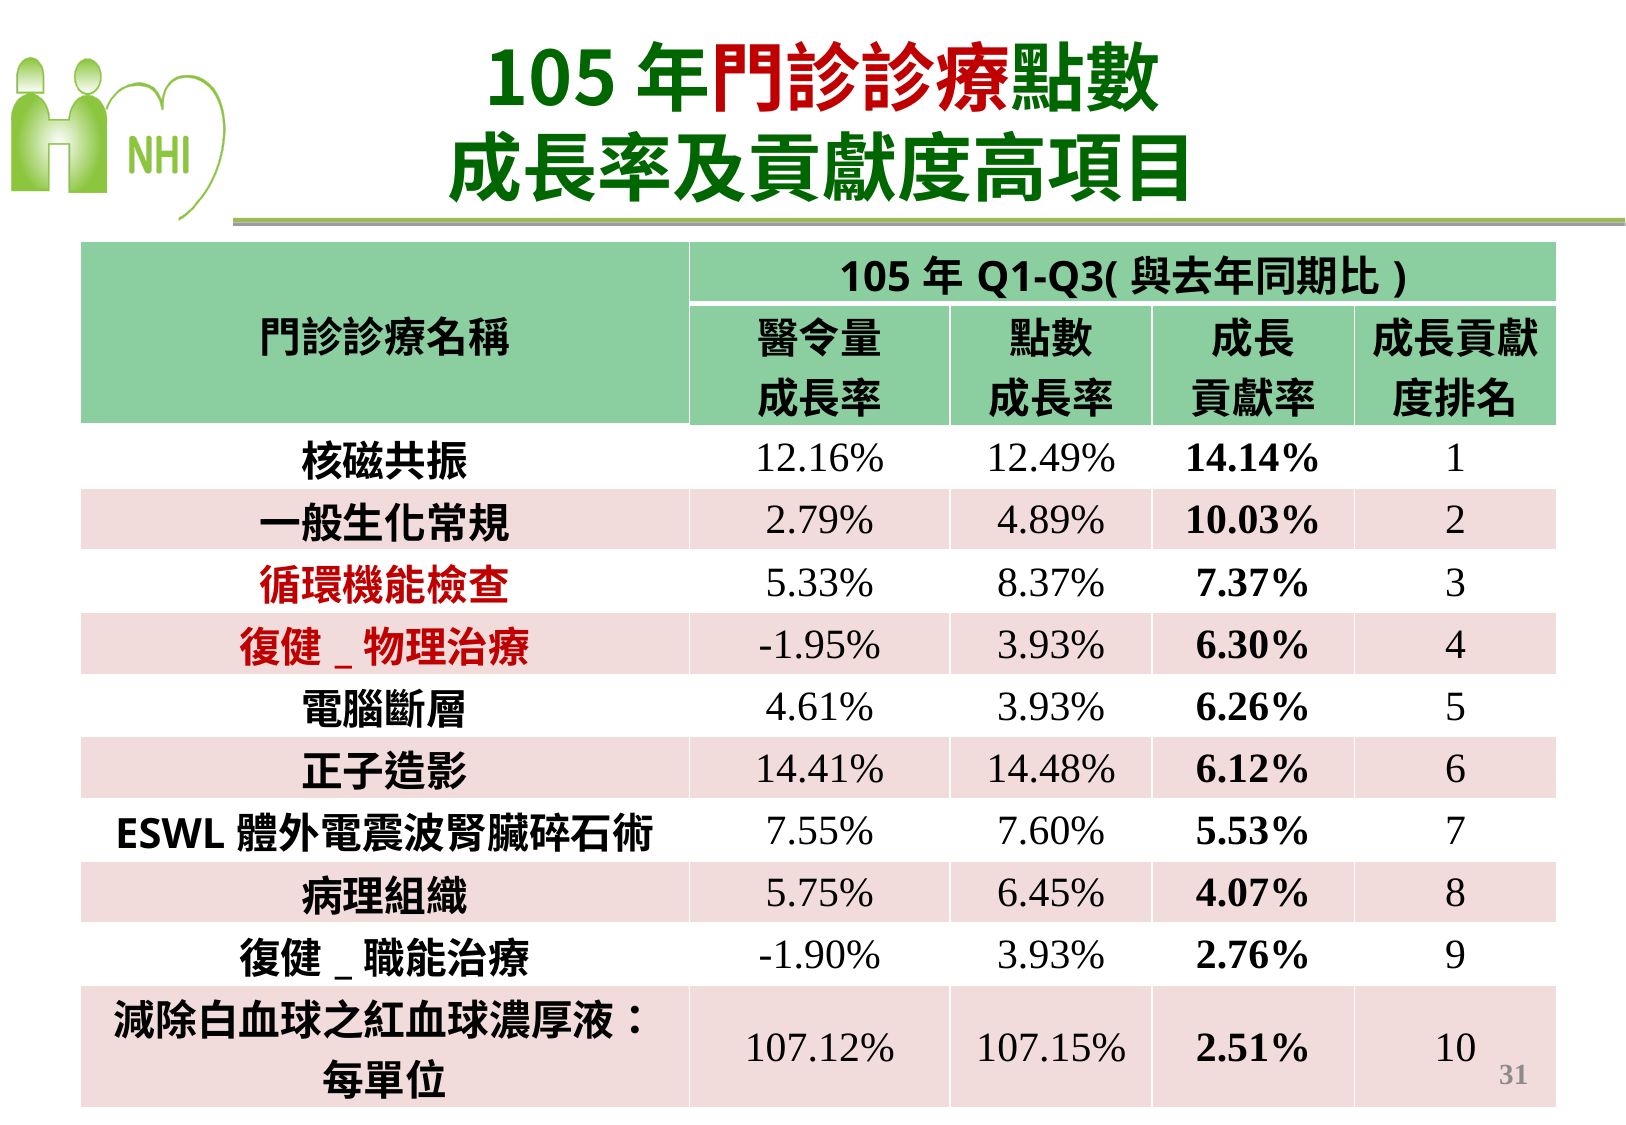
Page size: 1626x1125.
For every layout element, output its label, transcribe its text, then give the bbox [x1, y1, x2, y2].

table_cell 5.53% [1153, 799, 1354, 860]
table_cell 病理組織 [81, 862, 689, 922]
table_cell 12.49% [951, 427, 1151, 487]
table_cell 10.03% [1153, 489, 1354, 549]
table_cell 4.07% [1153, 862, 1354, 922]
table_cell 107.12% [690, 986, 949, 1107]
table_cell 4.89% [951, 489, 1151, 549]
table_cell 6.12% [1153, 737, 1354, 798]
table_cell 8 [1355, 862, 1556, 922]
table_cell 循環機能檢查 [81, 551, 689, 611]
table_cell 正子造影 [81, 737, 689, 798]
table_cell 7.55% [690, 799, 949, 860]
table_cell 醫令量 成長率 [690, 306, 949, 425]
table_cell 6.26% [1153, 675, 1354, 736]
table_cell 2.51% [1153, 986, 1354, 1107]
table_cell 2 [1355, 489, 1556, 549]
table_cell 107.15% [951, 986, 1151, 1107]
table_cell 14.48% [951, 737, 1151, 798]
table_cell 10 [1461, 1035, 1470, 1042]
title 105年門診診療點數 成長率及貢獻度高項目 [233, 33, 1412, 209]
table_cell 3.93% [951, 675, 1151, 736]
table_cell 12.16% [690, 427, 949, 487]
table_cell 核磁共振 [81, 429, 689, 487]
table_cell 6.30% [1153, 613, 1354, 674]
table_cell 復健_職能治療 [81, 924, 689, 984]
table_cell 4 [1355, 613, 1556, 674]
table_cell 3.93% [951, 924, 1151, 984]
table_cell 8.37% [951, 551, 1151, 611]
table_cell 3.93% [951, 613, 1151, 674]
table_cell 9 [1355, 924, 1556, 984]
table_cell 4.61% [690, 675, 949, 736]
table_cell 復健_物理治療 [81, 613, 689, 674]
table_cell 電腦斷層 [81, 675, 689, 736]
table_cell 成長 貢獻率 [1153, 306, 1354, 425]
table_cell 2.76% [1153, 924, 1354, 984]
table_cell ESWL體外電震波腎臟碎石術 [81, 799, 689, 860]
table_cell 14.41% [690, 737, 949, 798]
table_cell 3 [1355, 551, 1556, 611]
table_cell 6 [1355, 737, 1556, 798]
table_cell -1.90% [690, 924, 949, 984]
slide_number <編號> [1164, 1042, 1544, 1103]
table_cell 成長貢獻度排名 [1355, 306, 1556, 425]
table_cell 10 [1355, 986, 1556, 1107]
table_cell 2.79% [690, 489, 949, 549]
table_cell 點數 成長率 [951, 306, 1151, 425]
table_cell 5.75% [690, 862, 949, 922]
table_cell 14.14% [1153, 427, 1354, 487]
table_header 門診診療名稱 [81, 242, 689, 423]
table_cell 7 [1355, 799, 1556, 860]
table_cell 5.33% [690, 551, 949, 611]
table_cell 一般生化常規 [81, 489, 689, 549]
table_cell -1.95% [690, 613, 949, 674]
table_header 105年Q1-Q3(與去年同期比) [690, 242, 1556, 301]
table_cell 7.37% [1153, 551, 1354, 611]
table_cell 7.60% [951, 799, 1151, 860]
table_cell 5 [1355, 675, 1556, 736]
table_cell 6.45% [951, 862, 1151, 922]
table_cell 1 [1355, 427, 1556, 487]
table_cell 減除白血球之紅血球濃厚液： 每單位 [81, 986, 689, 1107]
picture [0, 42, 233, 233]
